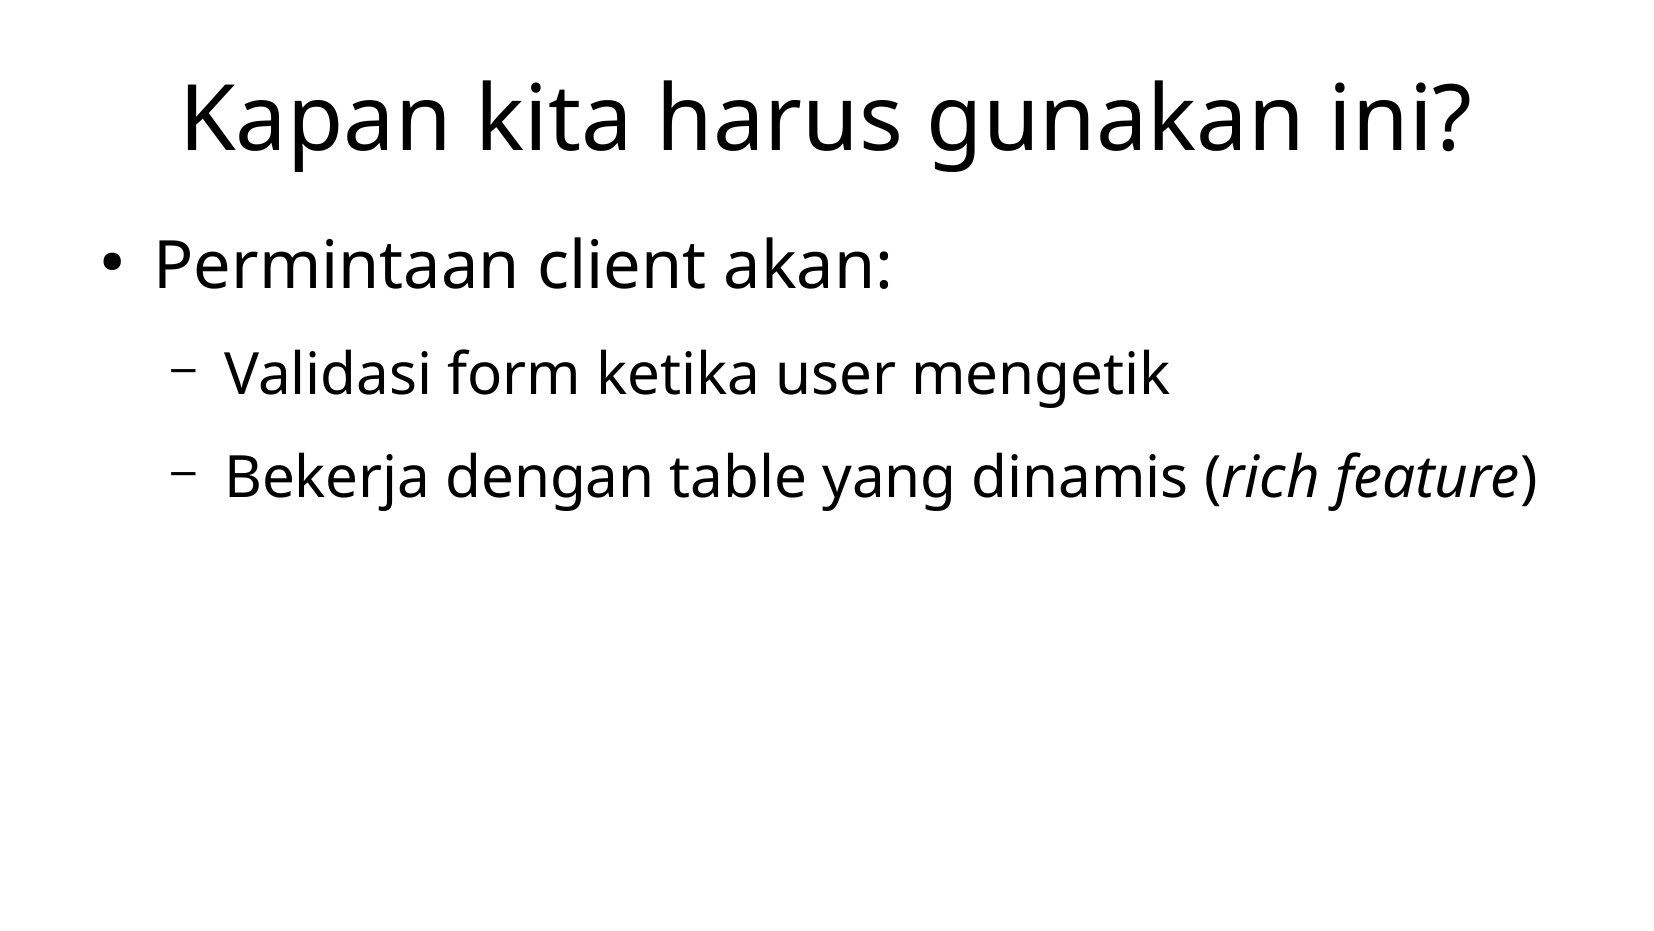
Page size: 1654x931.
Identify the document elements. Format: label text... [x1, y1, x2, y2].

title Kapan kita harus gunakan ini? [82, 37, 1571, 193]
list Permintaan client akan: Validasi form ketika user mengetik Bekerja dengan table yang dinamis (rich feature) [82, 217, 1571, 758]
